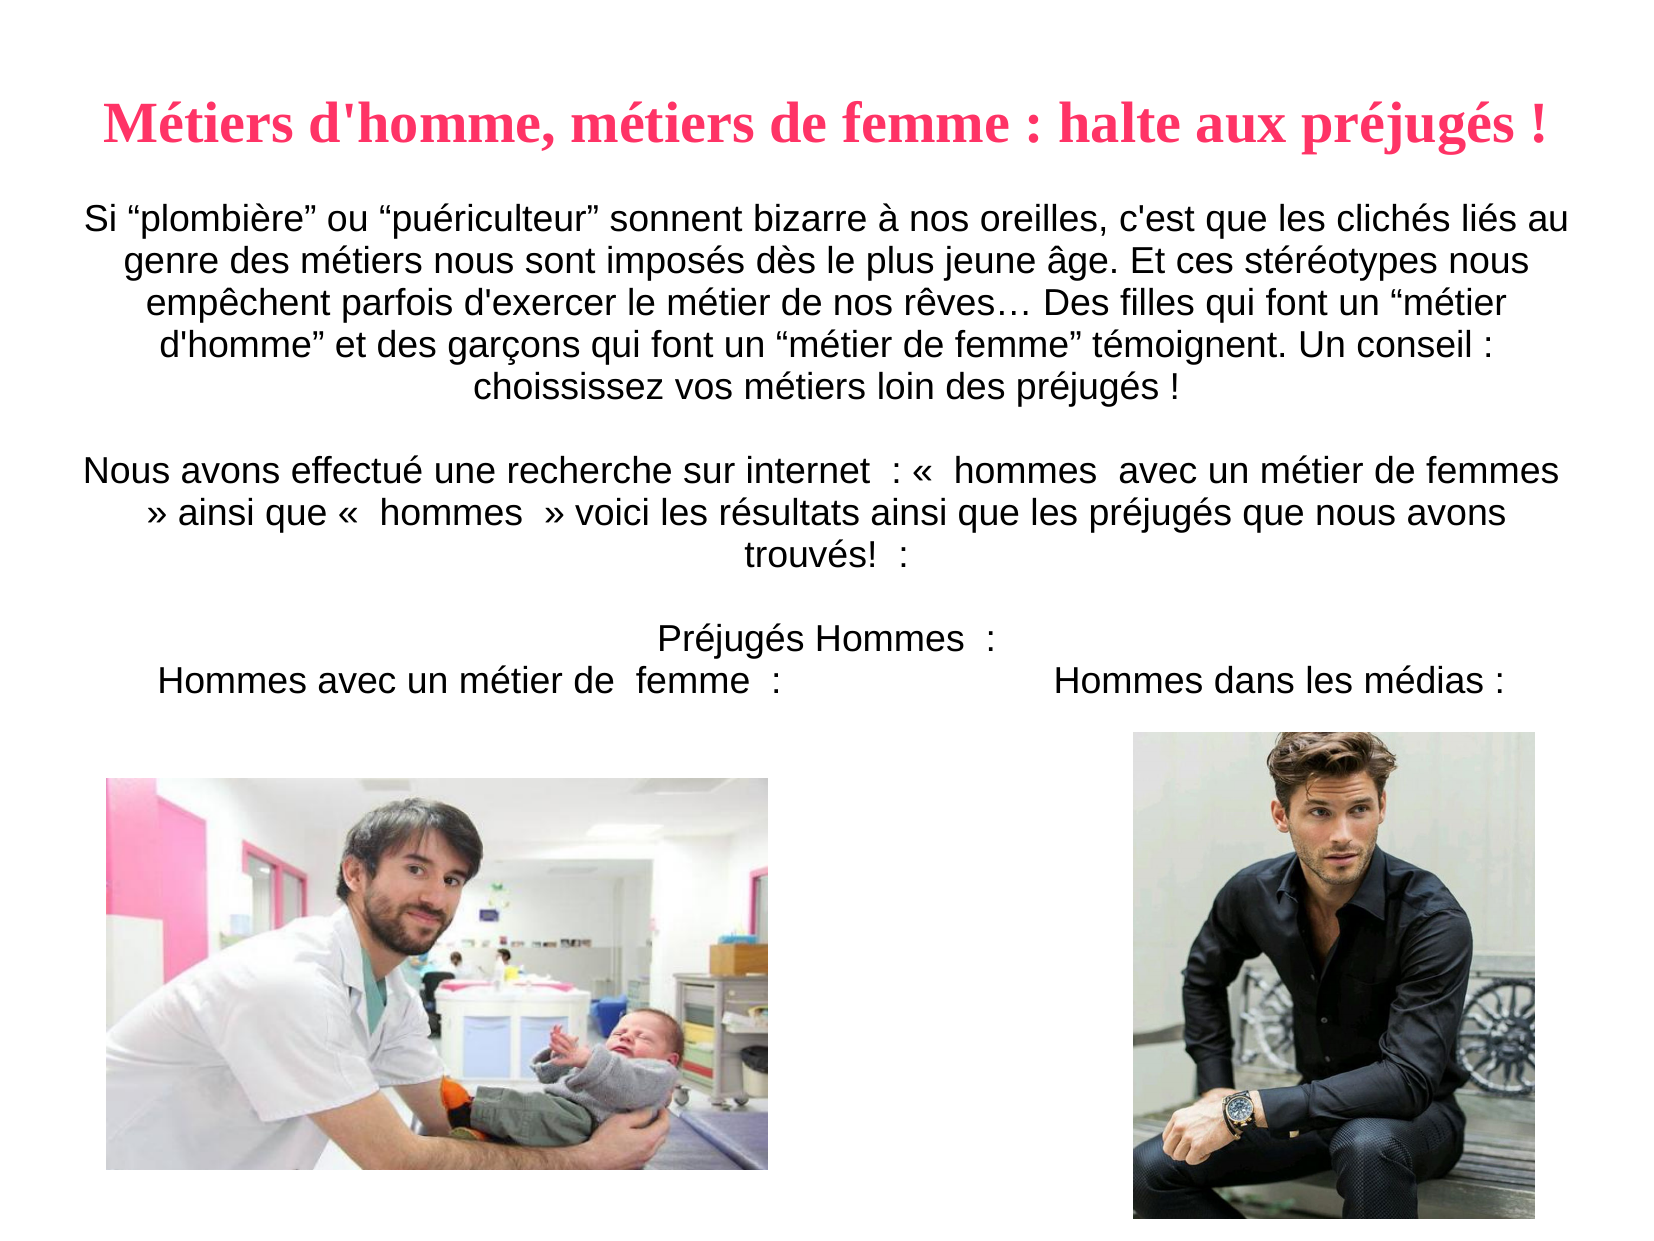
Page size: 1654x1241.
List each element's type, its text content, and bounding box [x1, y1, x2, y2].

title Métiers d'homme, métiers de femme : halte aux préjugés ! Si “plombière” ou “puériculteur” sonnent bizarre à nos oreilles, c'est que les clichés liés au genre des métiers nous sont imposés dès le plus jeune âge. Et ces stéréotypes nous empêchent parfois d'exercer le métier de nos rêves… Des filles qui font un “métier d'homme” et des garçons qui font un “métier de femme” témoignent. Un conseil : choississez vos métiers loin des préjugés ! Nous avons effectué une recherche sur internet : « hommes avec un métier de femmes » ainsi que « hommes » voici les résultats ainsi que les préjugés que nous avons trouvés! : Préjugés Hommes : Hommes avec un métier de femme : Hommes dans les médias : [82, 89, 1571, 871]
picture [1133, 732, 1535, 1219]
picture [106, 778, 768, 1170]
